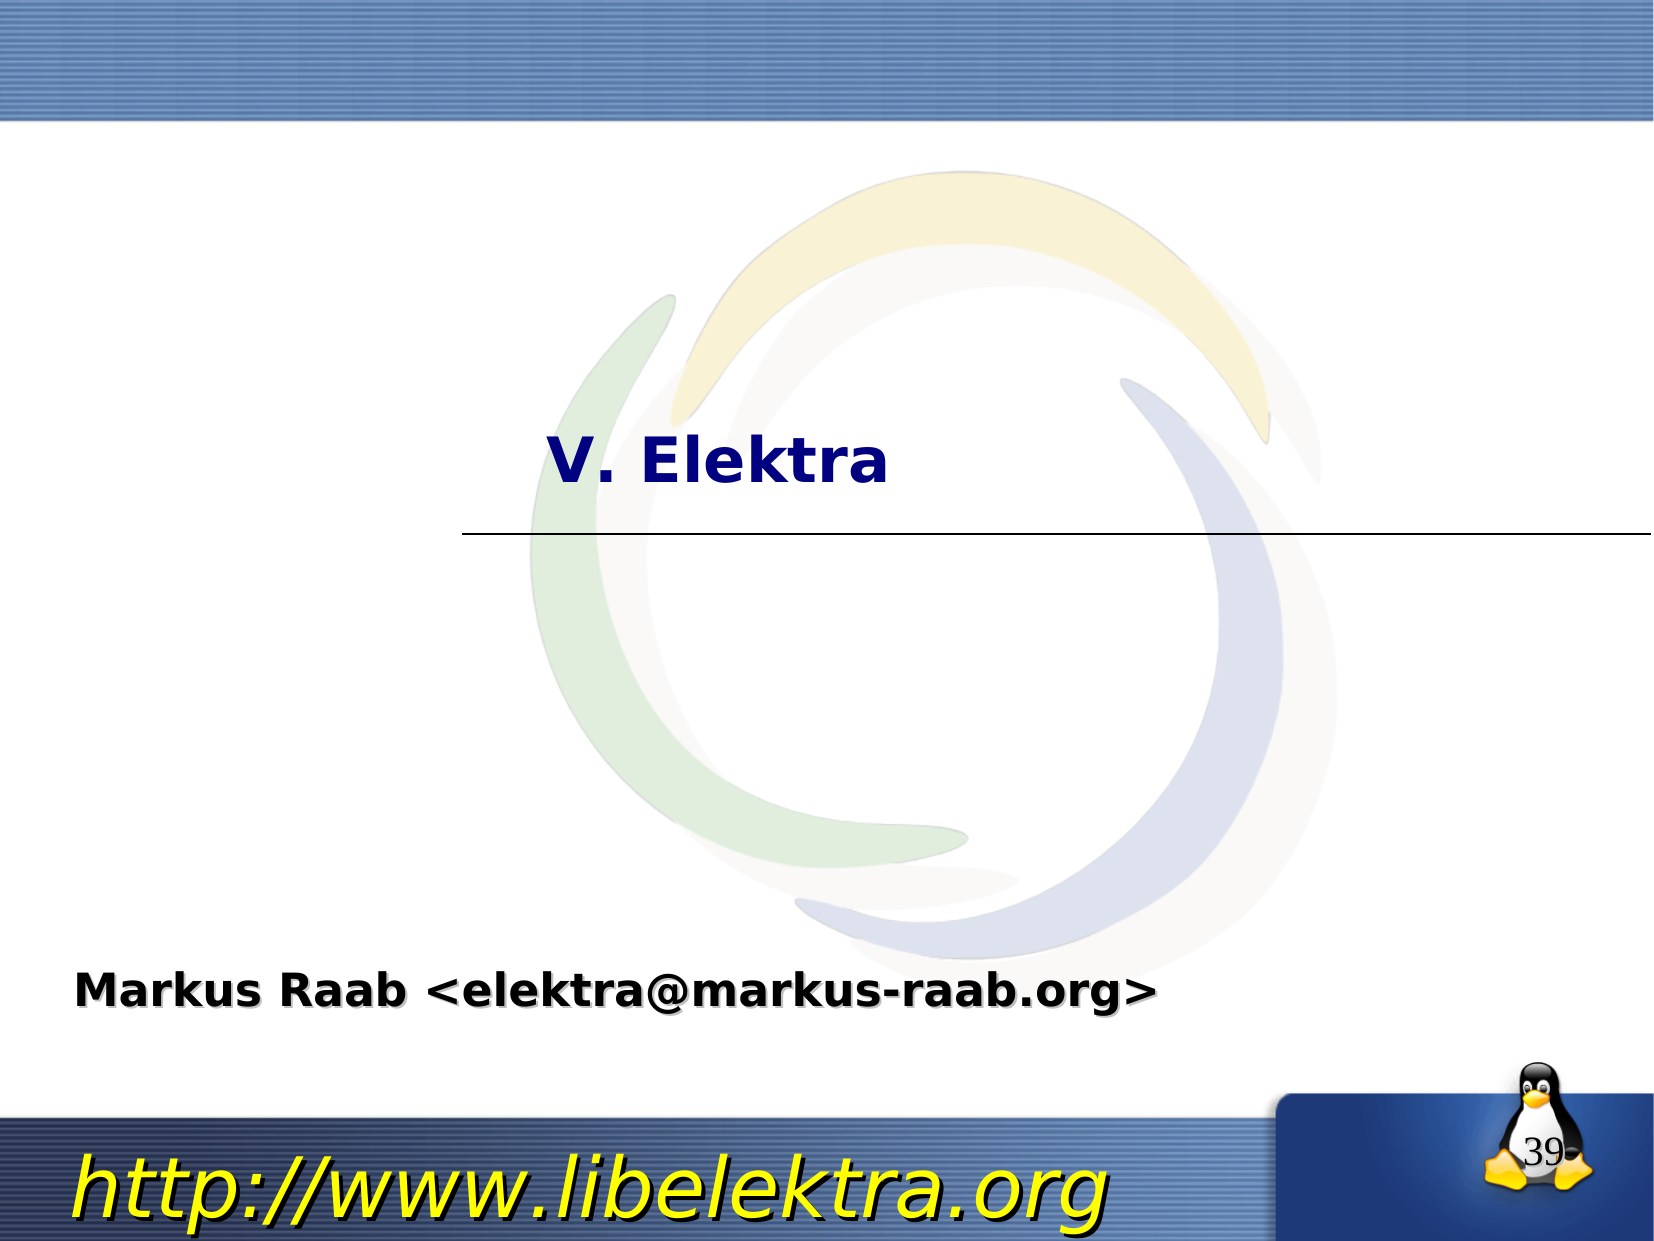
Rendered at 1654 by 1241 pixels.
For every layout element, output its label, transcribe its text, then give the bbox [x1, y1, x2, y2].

picture [0, 1061, 1654, 1241]
picture [481, 535, 1374, 953]
text_box Markus Raab <elektra@markus-raab.org> [58, 953, 1481, 1030]
text_box <Foliennummer> [1272, 1122, 1565, 1178]
picture [0, 0, 1654, 533]
text_box V. Elektra [531, 413, 1434, 511]
